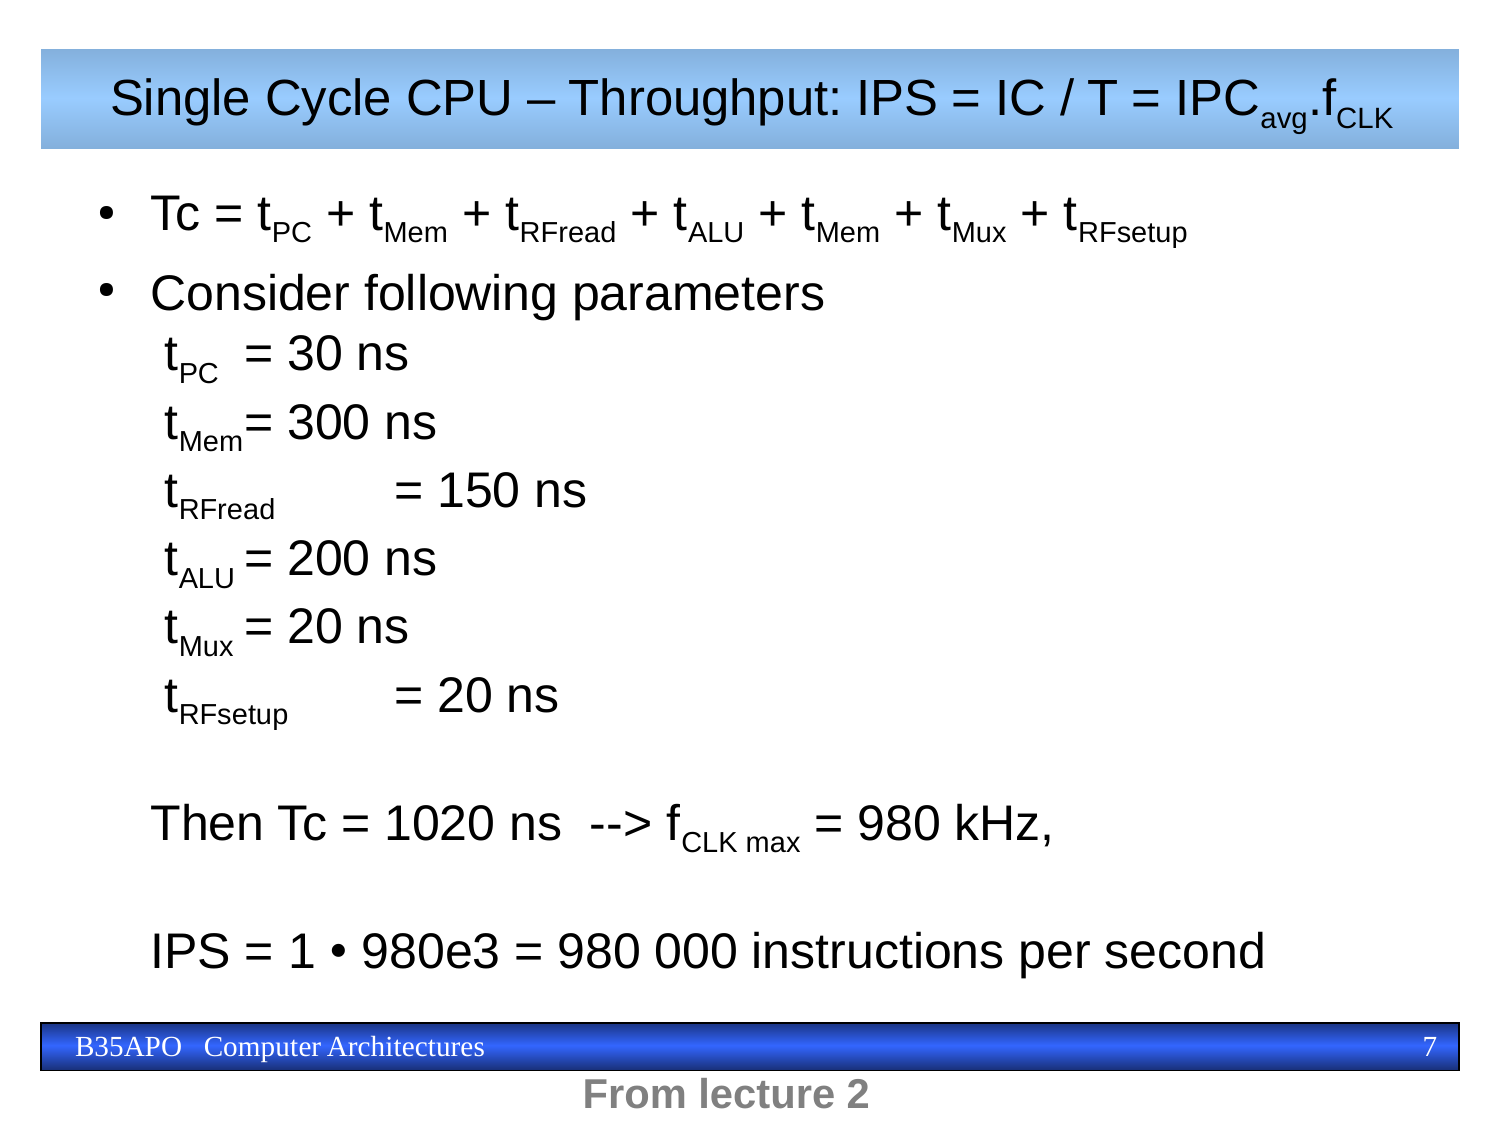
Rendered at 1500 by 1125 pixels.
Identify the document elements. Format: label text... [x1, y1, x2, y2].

list Tc = tPC + tMem + tRFread + tALU + tMem + tMux + tRFsetup Consider following parameters tPC = 30 ns tMem = 300 ns tRFread = 150 ns tALU = 200 ns tMux = 20 ns tRFsetup = 20 ns Then Tc = 1020 ns --> fCLK max = 980 kHz, IPS = 1 • 980e3 = 980 000 instructions per second [64, 172, 1436, 1000]
title Single Cycle CPU – Throughput: IPS = IC / T = IPCavg.fCLK [41, 49, 1459, 149]
text_box From lecture 2 [567, 1059, 886, 1125]
